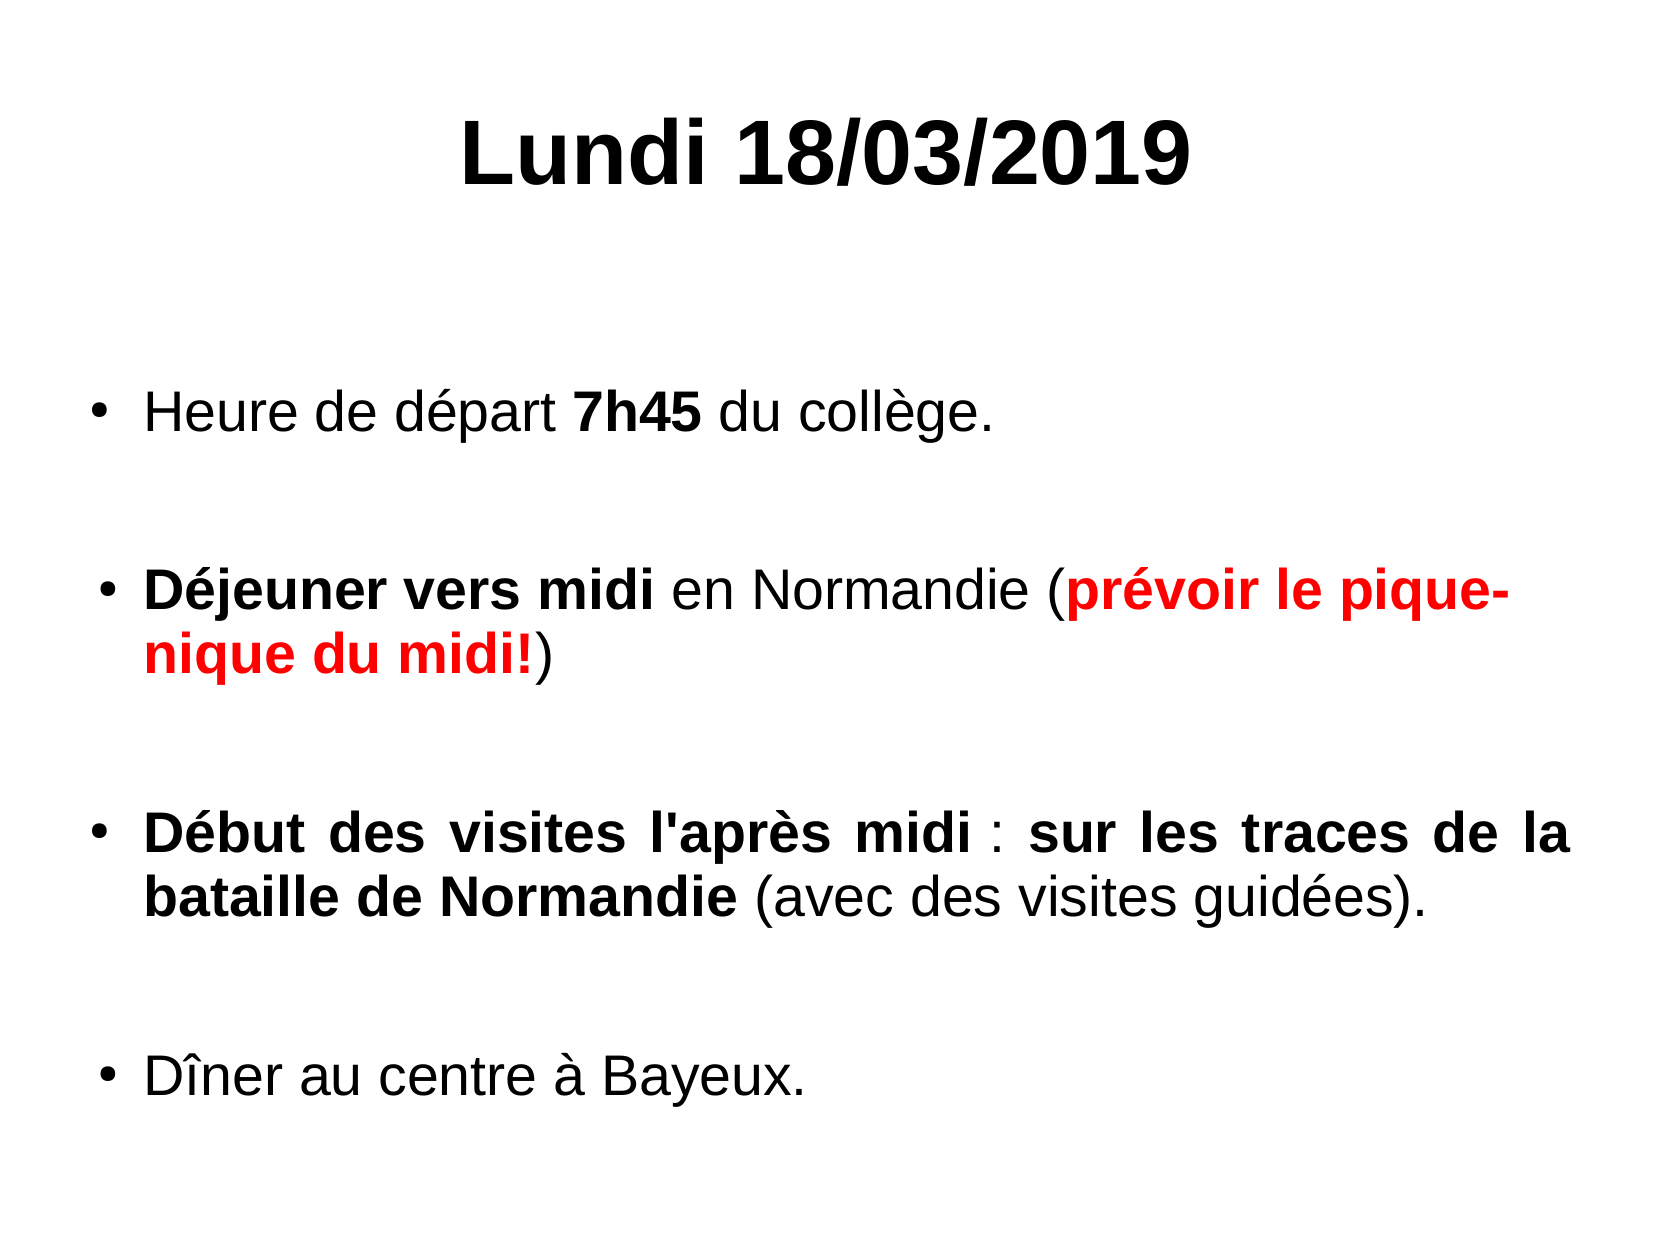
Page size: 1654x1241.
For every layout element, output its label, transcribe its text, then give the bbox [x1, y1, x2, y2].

list Heure de départ 7h45 du collège. Déjeuner vers midi en Normandie (prévoir le pique-nique du midi!) Début des visites l'après midi : sur les traces de la bataille de Normandie (avec des visites guidées). Dîner au centre à Bayeux. [82, 290, 1571, 1109]
title Lundi 18/03/2019 [82, 49, 1571, 257]
